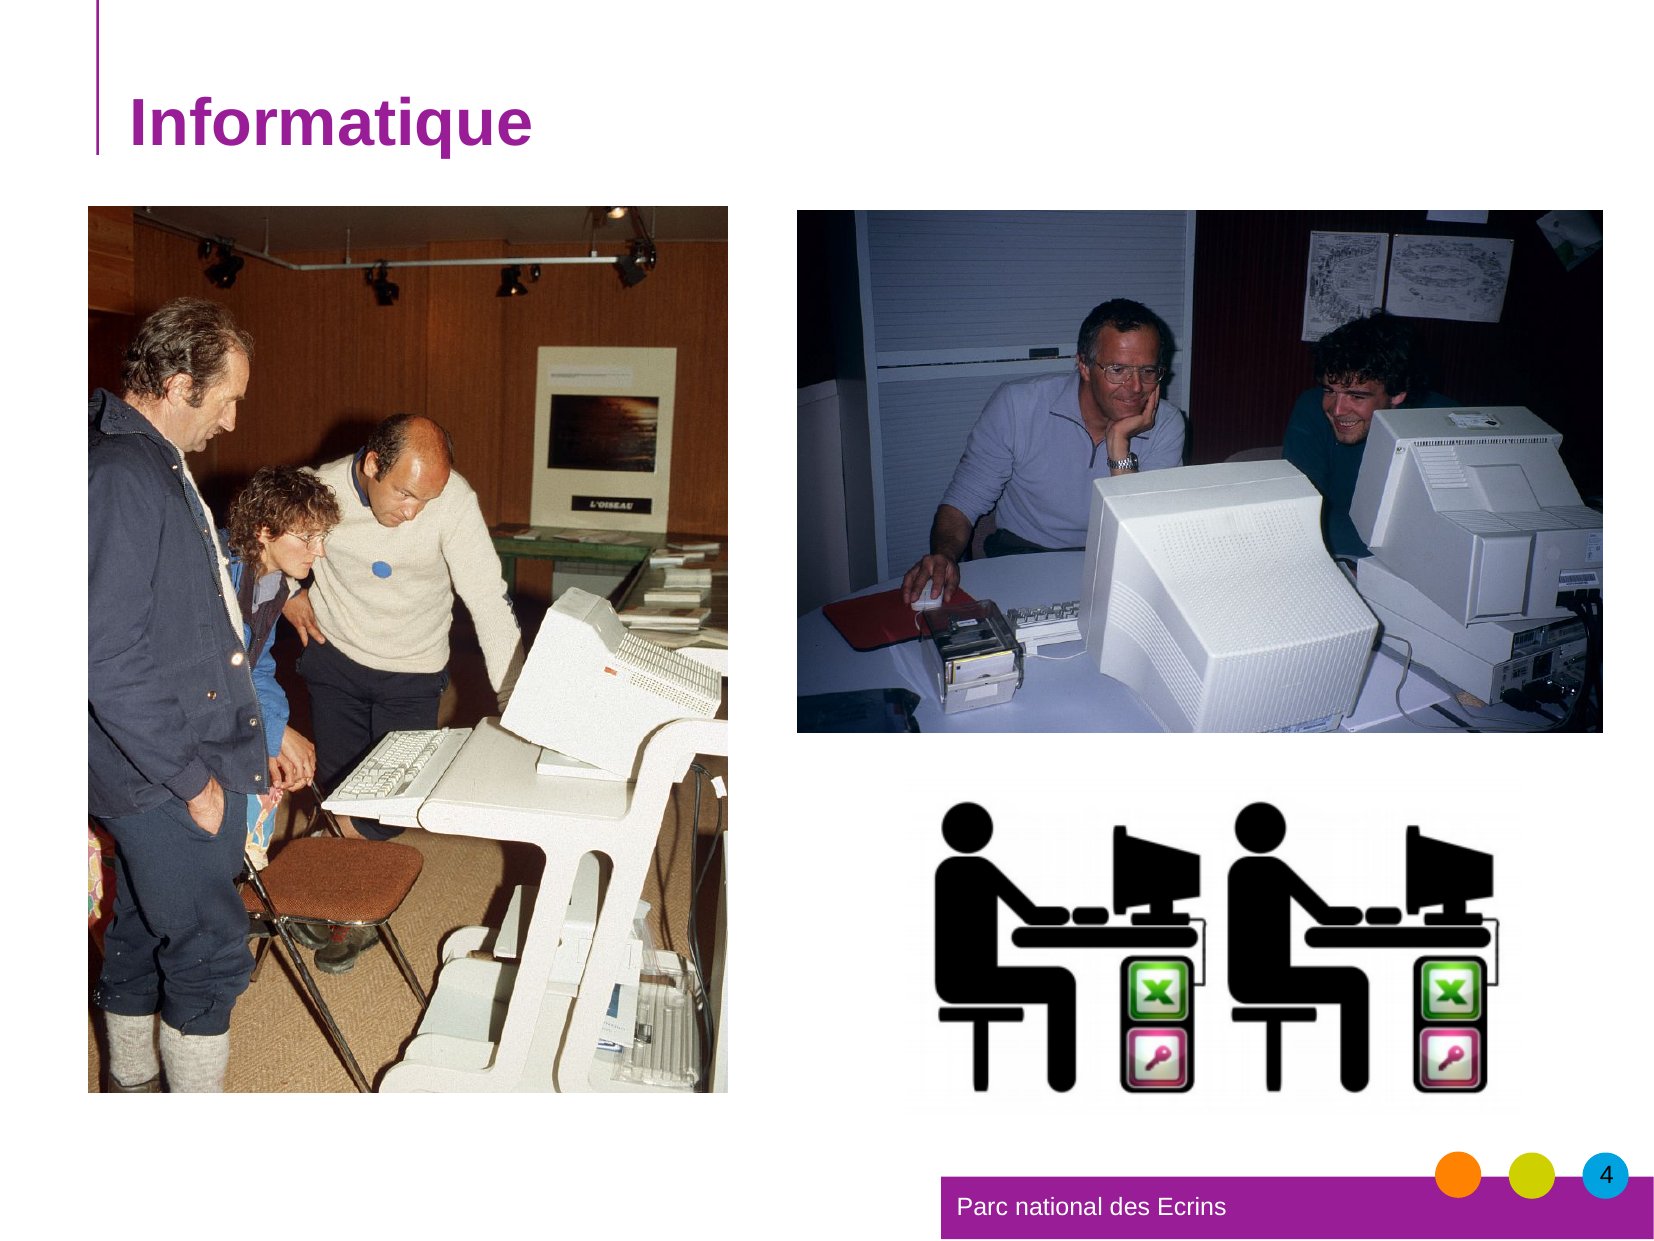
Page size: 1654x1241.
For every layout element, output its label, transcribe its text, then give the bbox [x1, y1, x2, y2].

picture [797, 210, 1603, 733]
title Informatique [129, 11, 1619, 160]
picture [88, 206, 728, 1093]
picture [901, 738, 1536, 1146]
